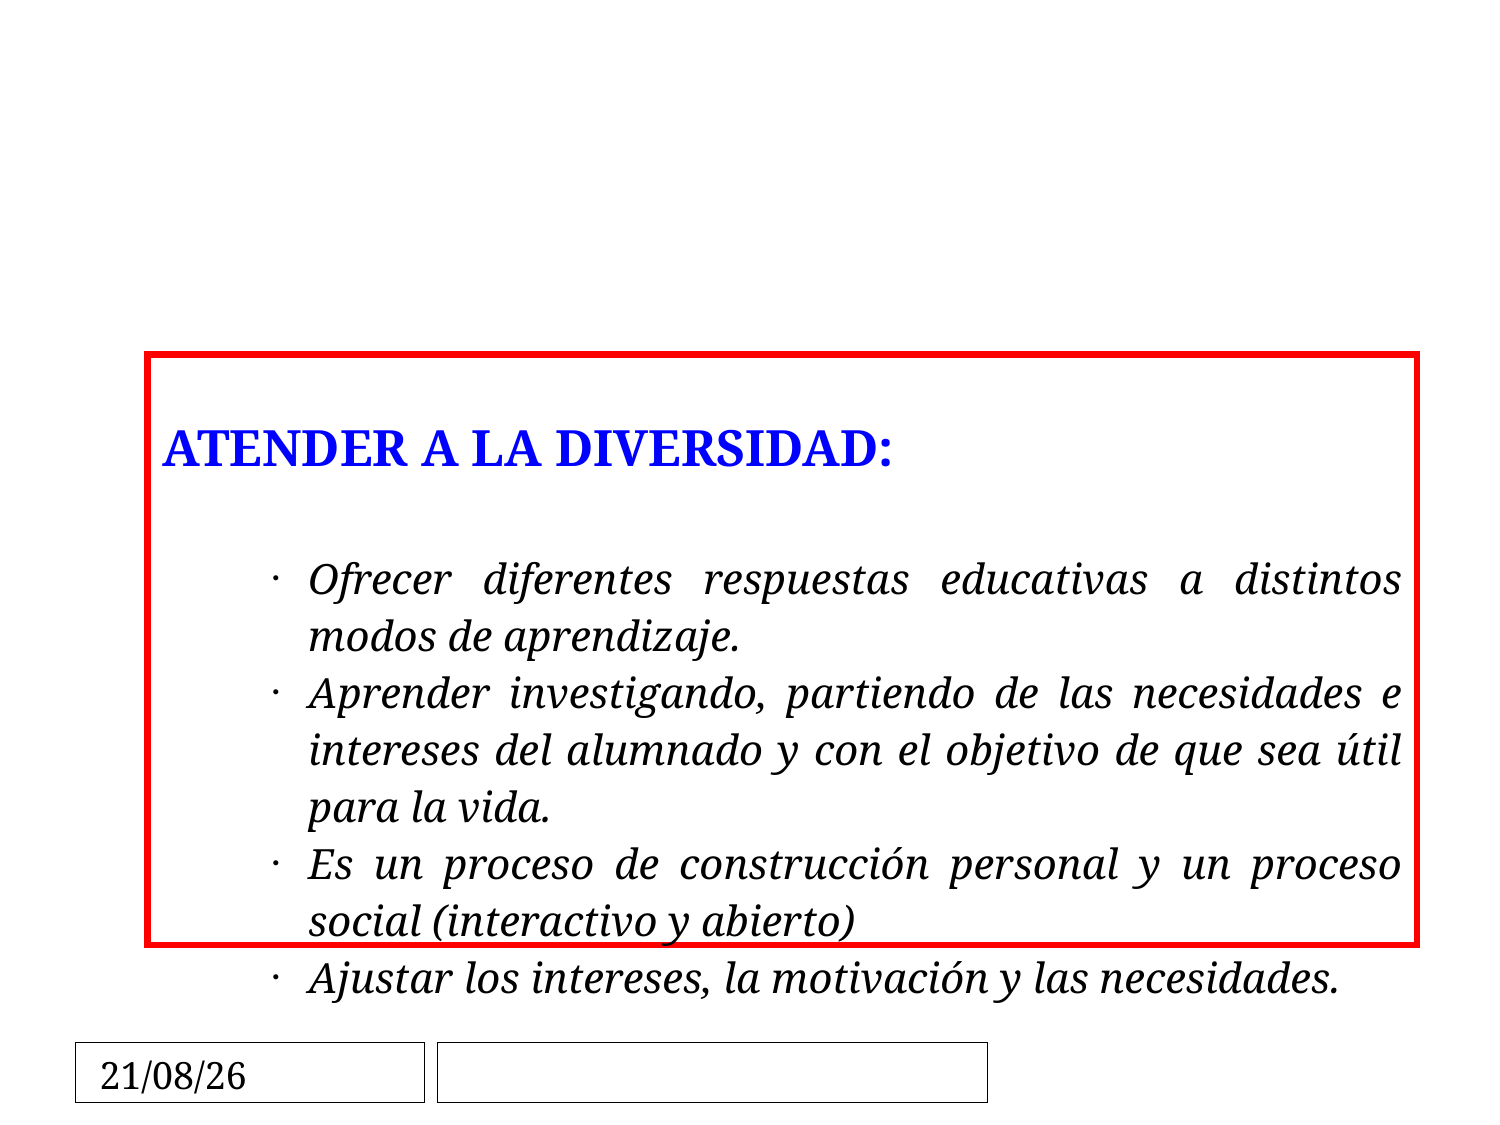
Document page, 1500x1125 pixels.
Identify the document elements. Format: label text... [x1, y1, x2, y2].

text_box ATENDER A LA DIVERSIDAD: Ofrecer diferentes respuestas educativas a distintos modos de aprendizaje. Aprender investigando, partiendo de las necesidades e intereses del alumnado y con el objetivo de que sea útil para la vida. Es un proceso de construcción personal y un proceso social (interactivo y abierto) Ajustar los intereses, la motivación y las necesidades. [147, 354, 1418, 945]
